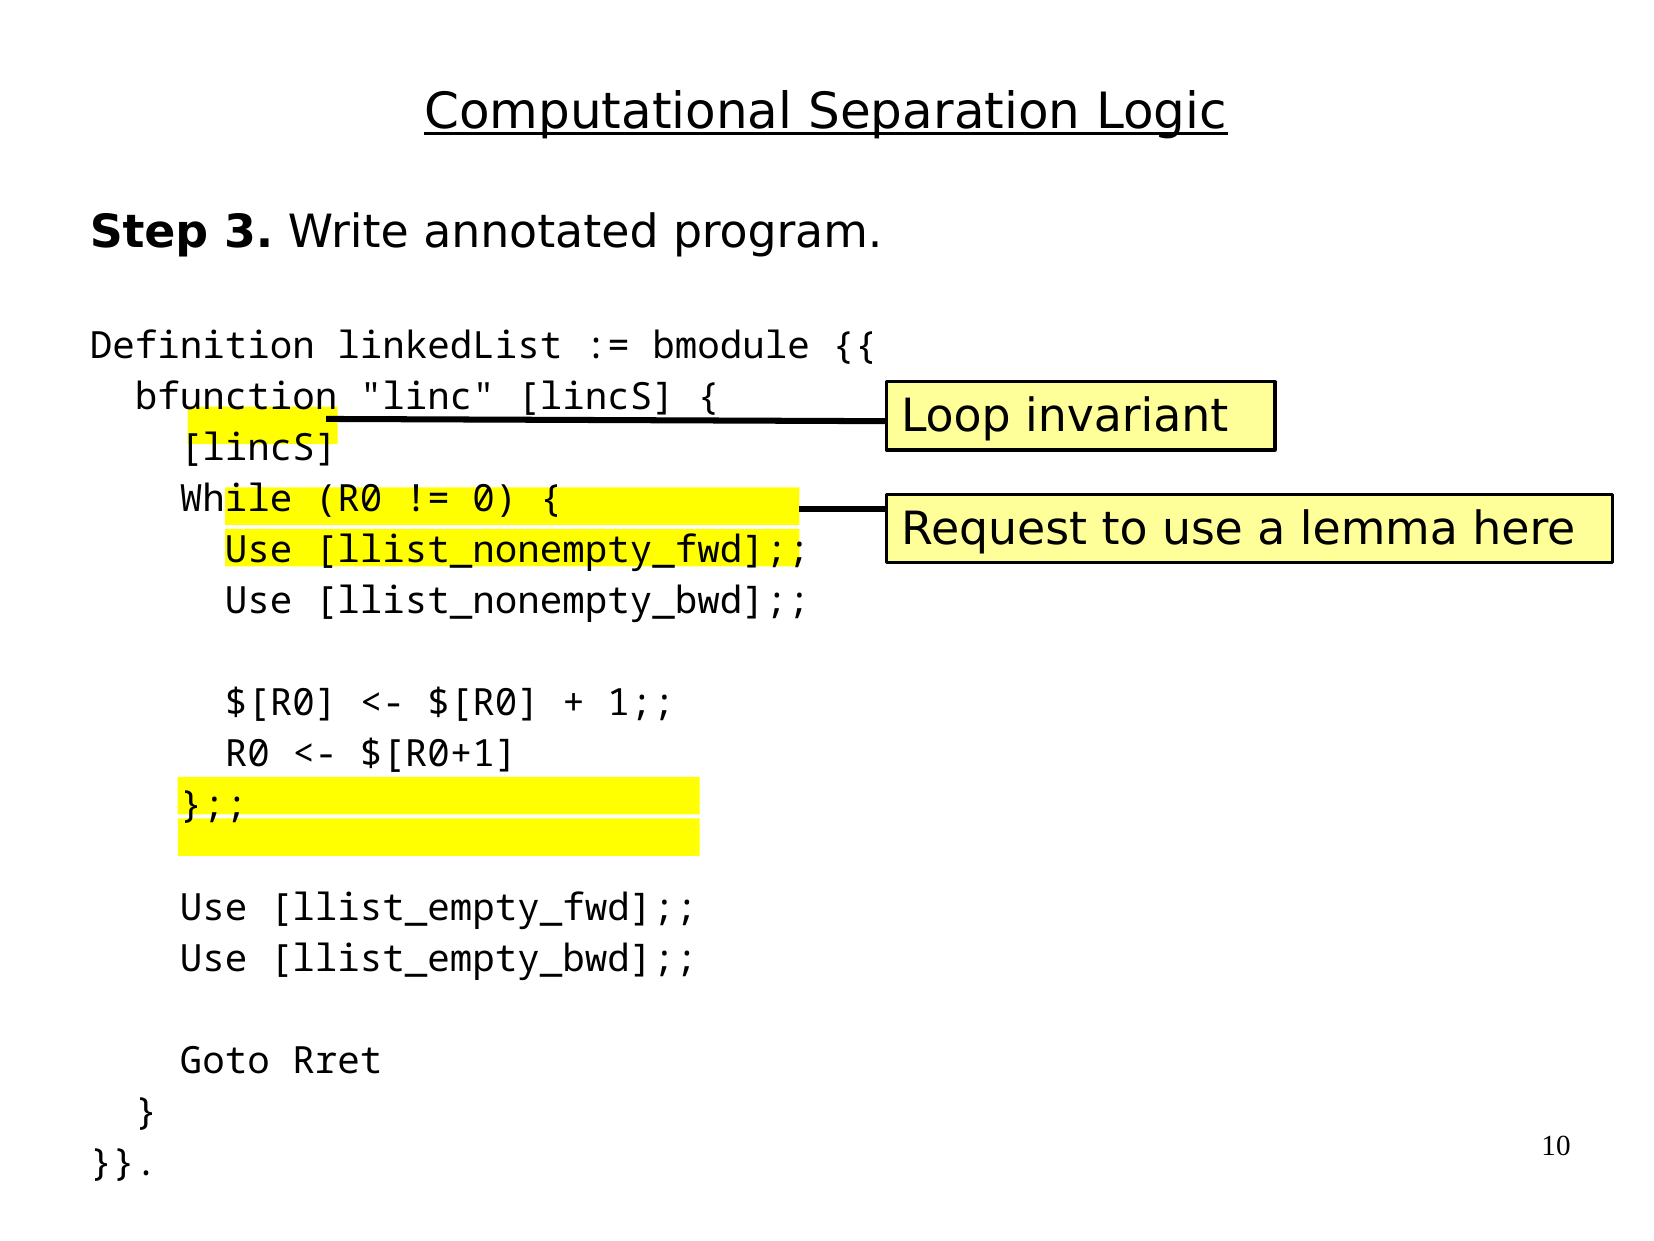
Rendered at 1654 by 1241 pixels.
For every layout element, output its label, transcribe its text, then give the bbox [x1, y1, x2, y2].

text_box Loop invariant [886, 381, 1276, 451]
text_box Definition linkedList := bmodule {{ bfunction "linc" [lincS] { [lincS] While (R0 != 0) { Use [llist_nonempty_fwd];; Use [llist_nonempty_bwd];; $[R0] <- $[R0] + 1;; R0 <- $[R0+1] };; Use [llist_empty_fwd];; Use [llist_empty_bwd];; Goto Rret } }}. [75, 311, 1576, 1201]
text_box Computational Separation Logic [409, 75, 1245, 149]
text_box Step 3. Write annotated program. [75, 197, 1576, 266]
text_box Request to use a lemma here [886, 494, 1613, 563]
